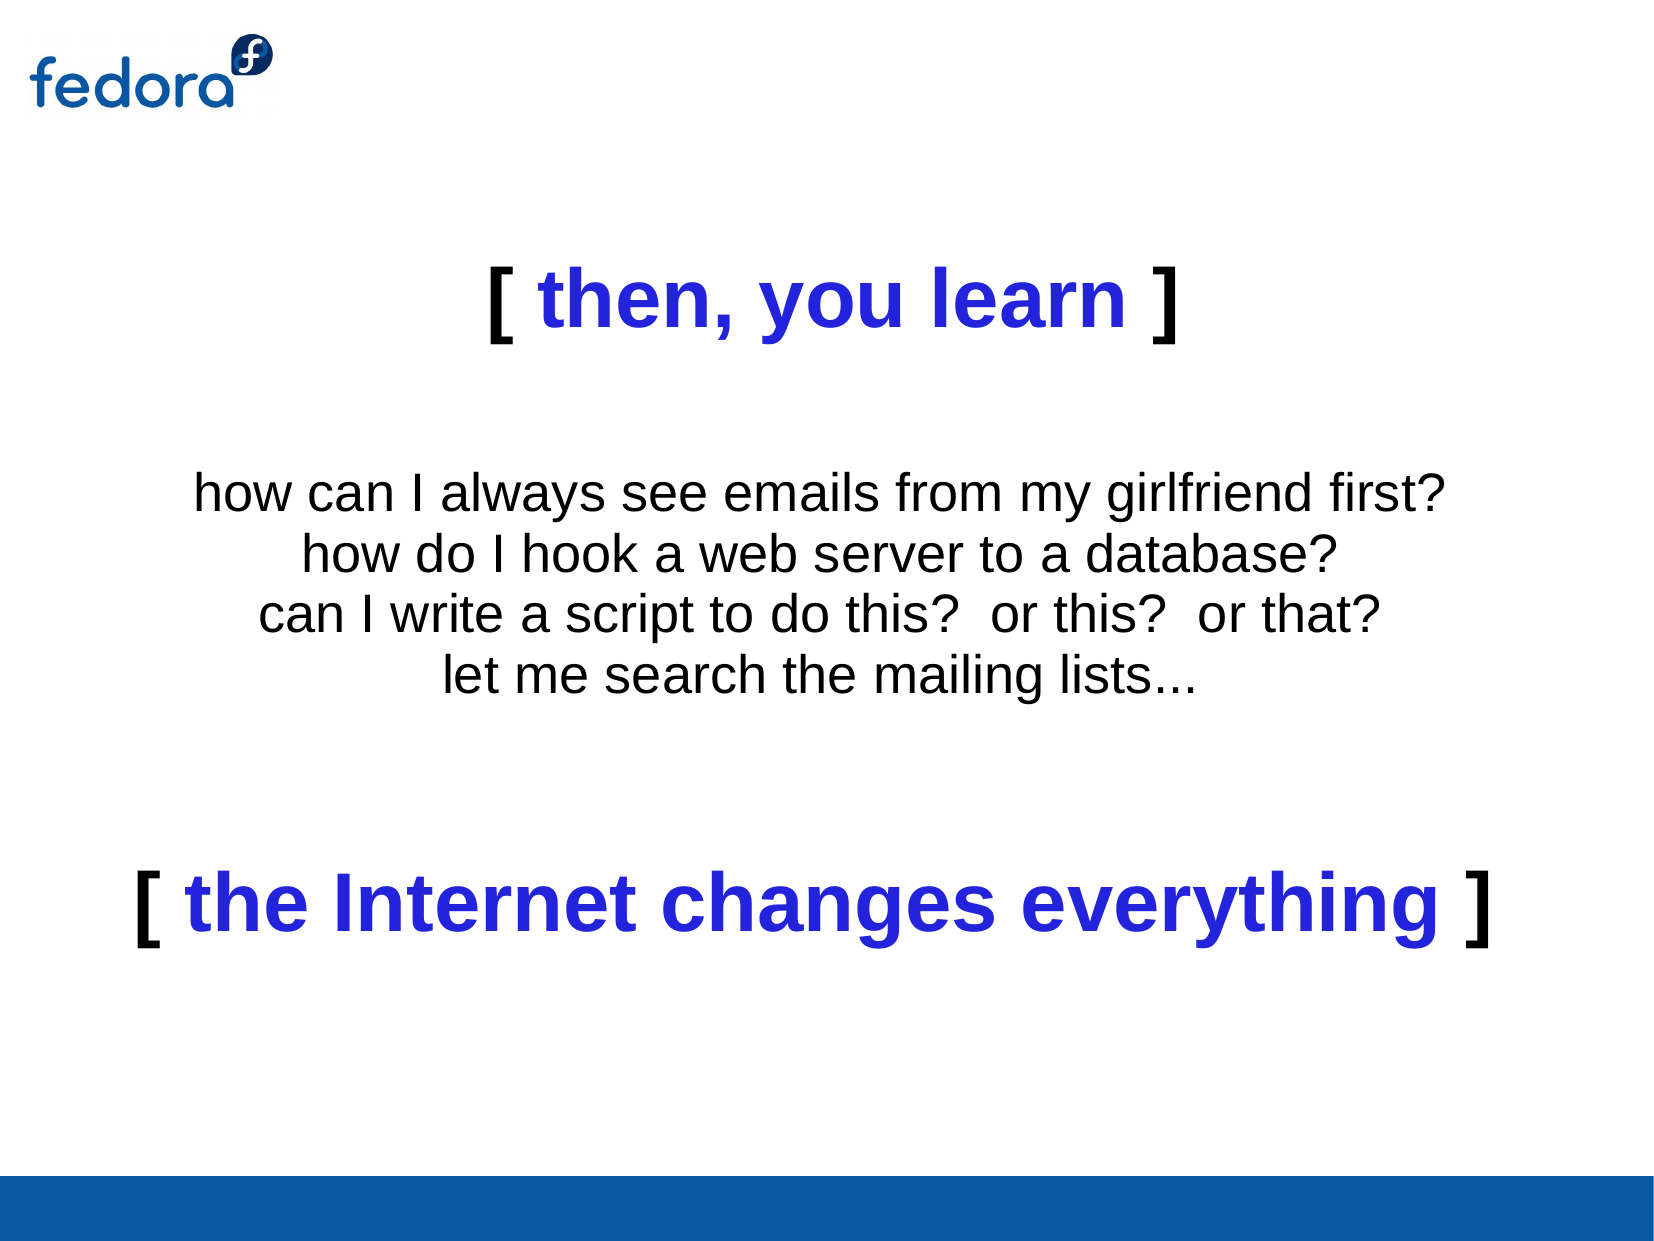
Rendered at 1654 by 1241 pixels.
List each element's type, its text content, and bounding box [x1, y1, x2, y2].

picture [22, 27, 277, 115]
text_box [ the Internet changes everything ] [133, 856, 1523, 983]
text_box [ then, you learn ] [486, 252, 1181, 379]
picture [0, 1176, 1654, 1241]
text_box how can I always see emails from my girlfriend first? how do I hook a web server to a database? can I write a script to do this? or this? or that? let me search the mailing lists... [193, 462, 1472, 814]
